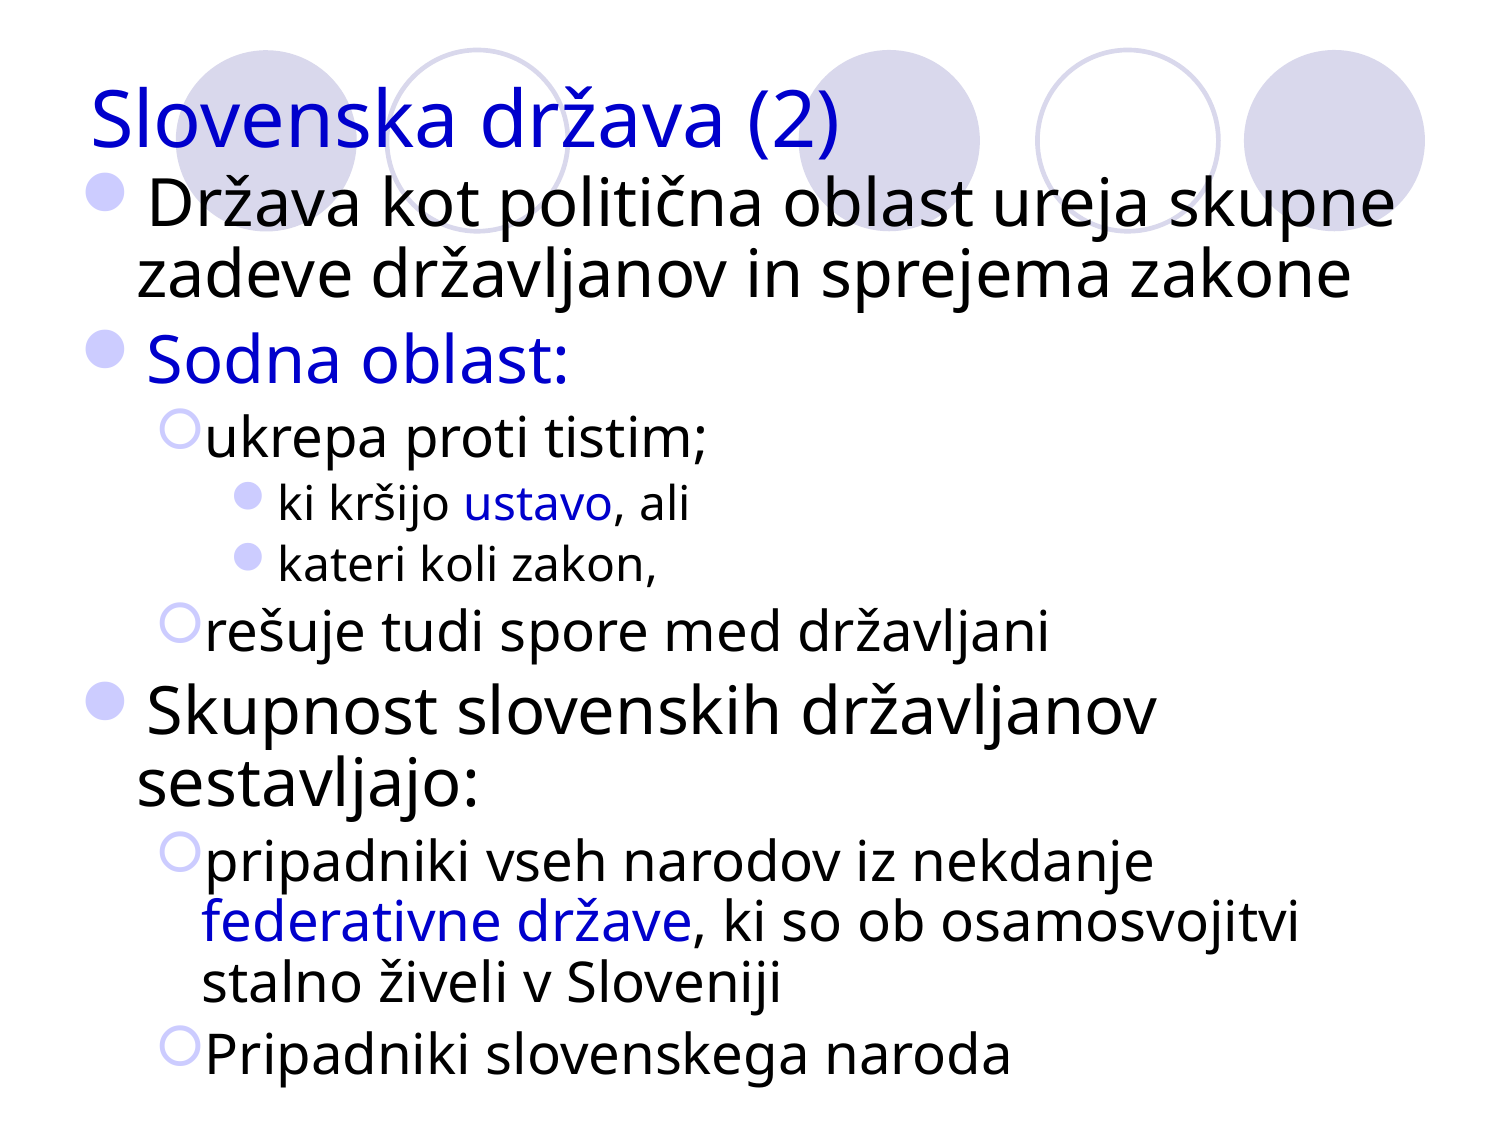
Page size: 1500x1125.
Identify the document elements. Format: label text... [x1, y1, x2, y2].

title Slovenska država (2) [75, 0, 1425, 233]
list Država kot politična oblast ureja skupne zadeve državljanov in sprejema zakone Sodna oblast: ukrepa proti tistim; ki kršijo ustavo, ali kateri koli zakon, rešuje tudi spore med državljani Skupnost slovenskih državljanov sestavljajo: pripadniki vseh narodov iz nekdanje federativne države, ki so ob osamosvojitvi stalno živeli v Sloveniji Pripadniki slovenskega naroda [64, 160, 1415, 1125]
